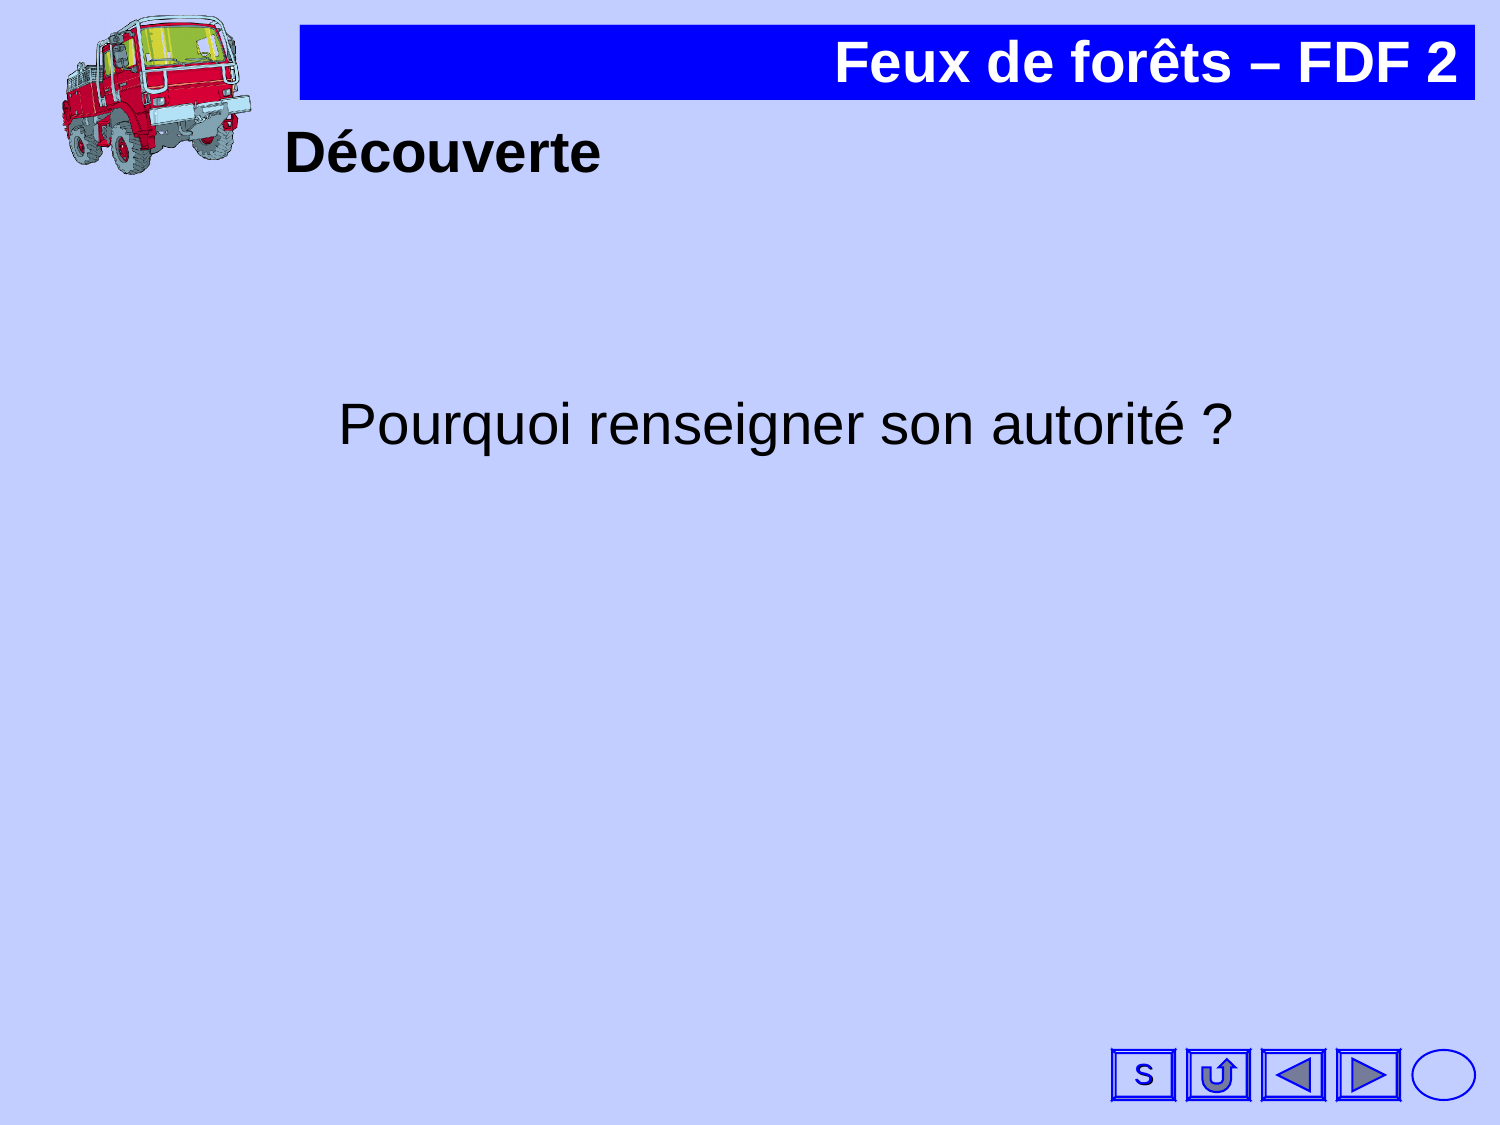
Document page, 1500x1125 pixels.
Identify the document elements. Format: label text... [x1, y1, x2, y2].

text_box Feux de forêts – FDF 2 [299, 24, 1475, 100]
text_box Découverte [269, 112, 618, 193]
text_box Pourquoi renseigner son autorité ? [324, 383, 1251, 465]
text_box [1412, 1049, 1476, 1101]
